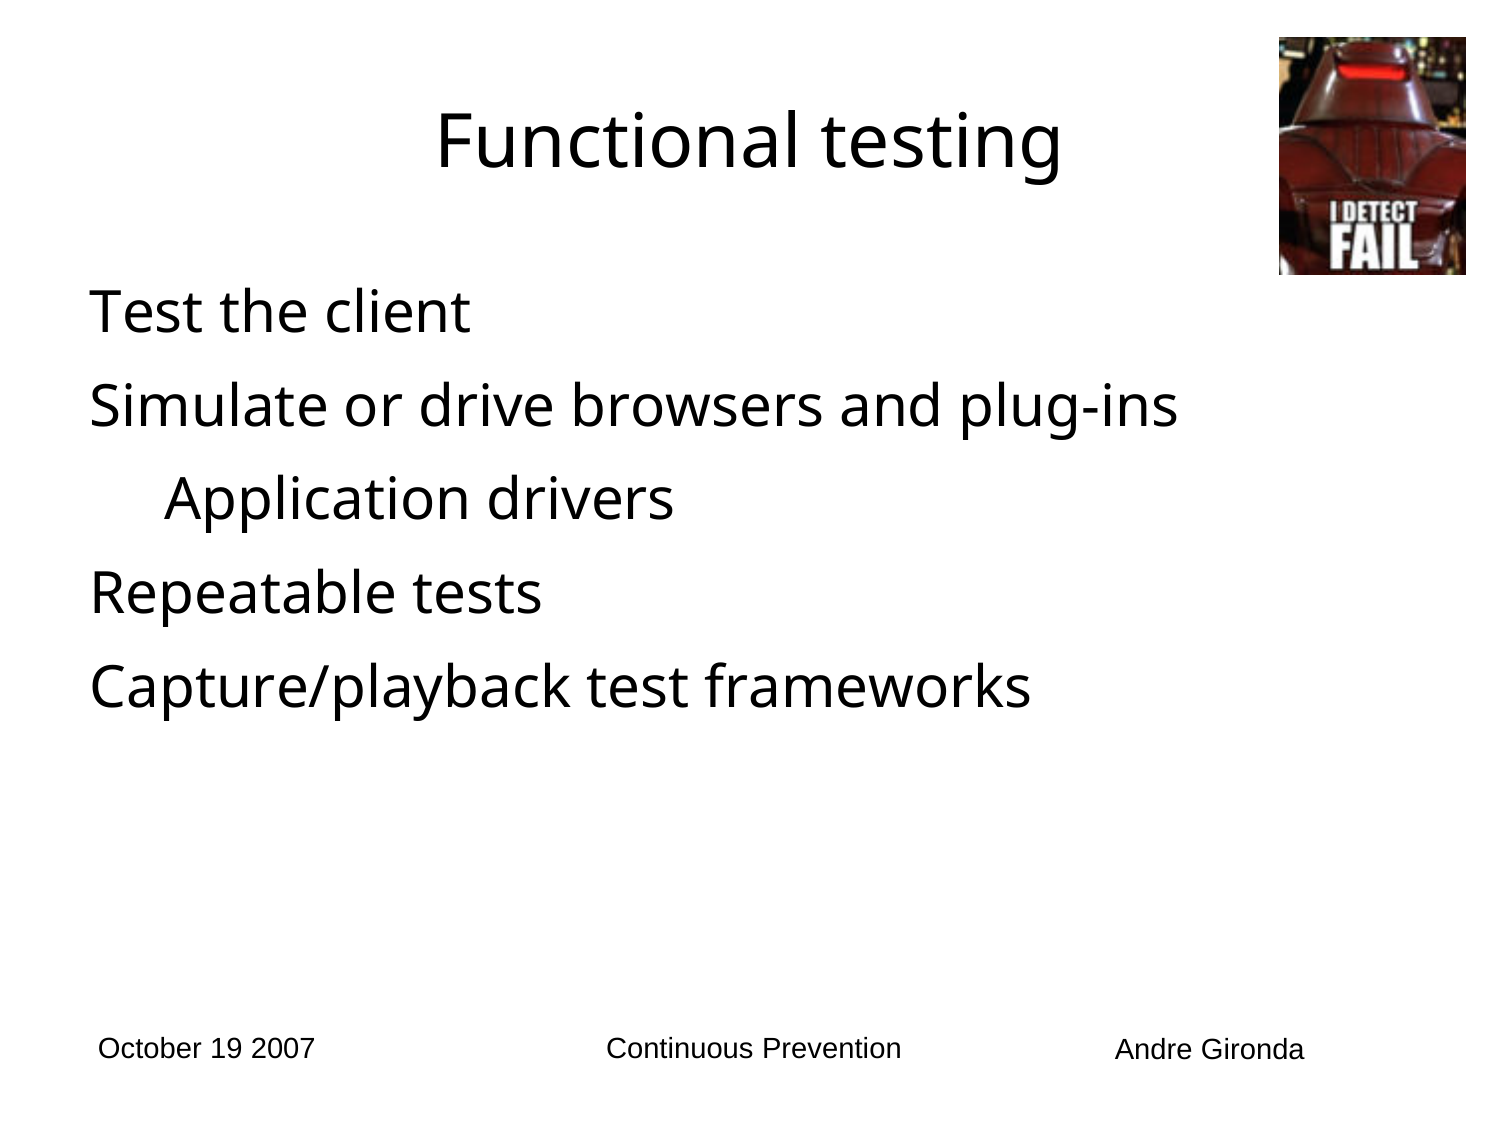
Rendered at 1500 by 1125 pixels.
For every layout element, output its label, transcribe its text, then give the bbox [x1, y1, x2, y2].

title Functional testing [75, 45, 1279, 233]
picture [1279, 37, 1466, 276]
list Test the client Simulate or drive browsers and plug-ins Application drivers Repeatable tests Capture/playback test frameworks [75, 262, 1426, 1006]
